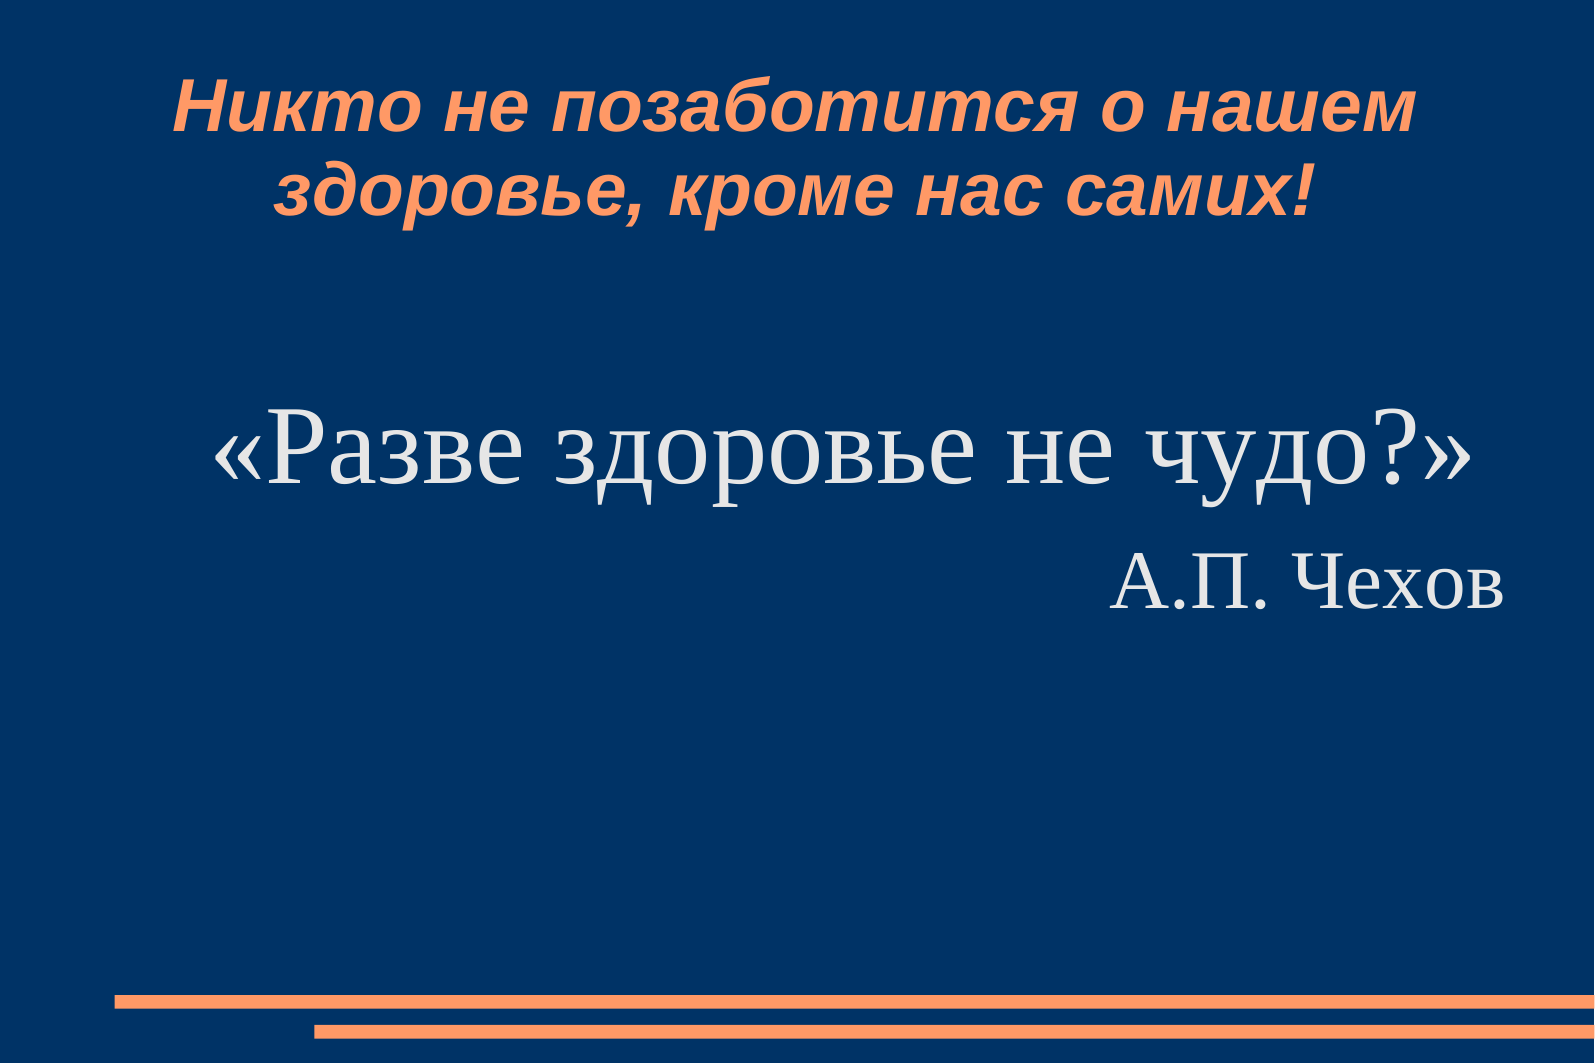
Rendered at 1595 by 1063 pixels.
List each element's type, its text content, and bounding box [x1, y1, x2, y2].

list «Разве здоровье не чудо?» А.П. Чехов [118, 272, 1506, 975]
title Никто не позаботится о нашем здоровье, кроме нас самих! [114, 59, 1477, 237]
